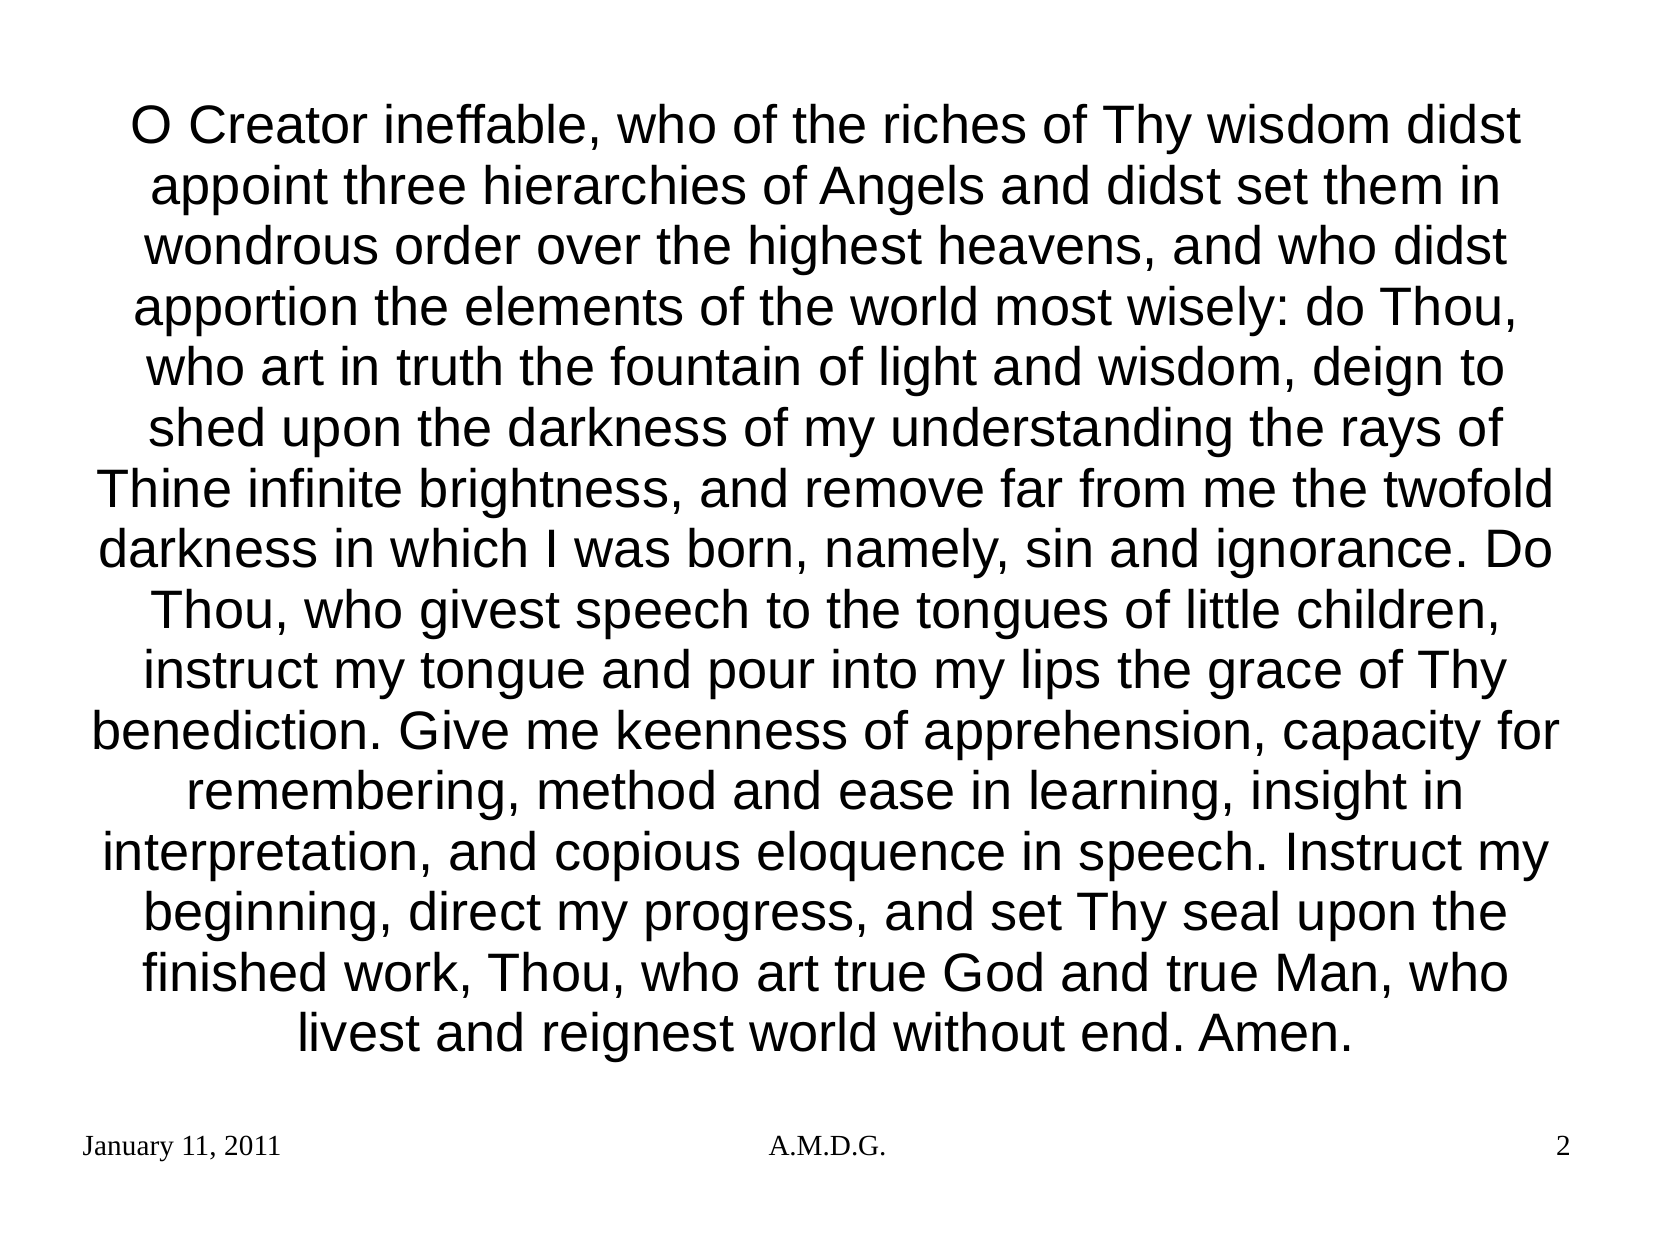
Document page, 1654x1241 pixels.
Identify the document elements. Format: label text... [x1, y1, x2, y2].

subtitle O Creator ineffable, who of the riches of Thy wisdom didst appoint three hierarchies of Angels and didst set them in wondrous order over the highest heavens, and who didst apportion the elements of the world most wisely: do Thou, who art in truth the fountain of light and wisdom, deign to shed upon the darkness of my understanding the rays of Thine infinite brightness, and remove far from me the twofold darkness in which I was born, namely, sin and ignorance. Do Thou, who givest speech to the tongues of little children, instruct my tongue and pour into my lips the grace of Thy benediction. Give me keenness of apprehension, capacity for remembering, method and ease in learning, insight in interpretation, and copious eloquence in speech. Instruct my beginning, direct my progress, and set Thy seal upon the finished work, Thou, who art true God and true Man, who livest and reignest world without end. Amen. [82, 49, 1571, 1109]
